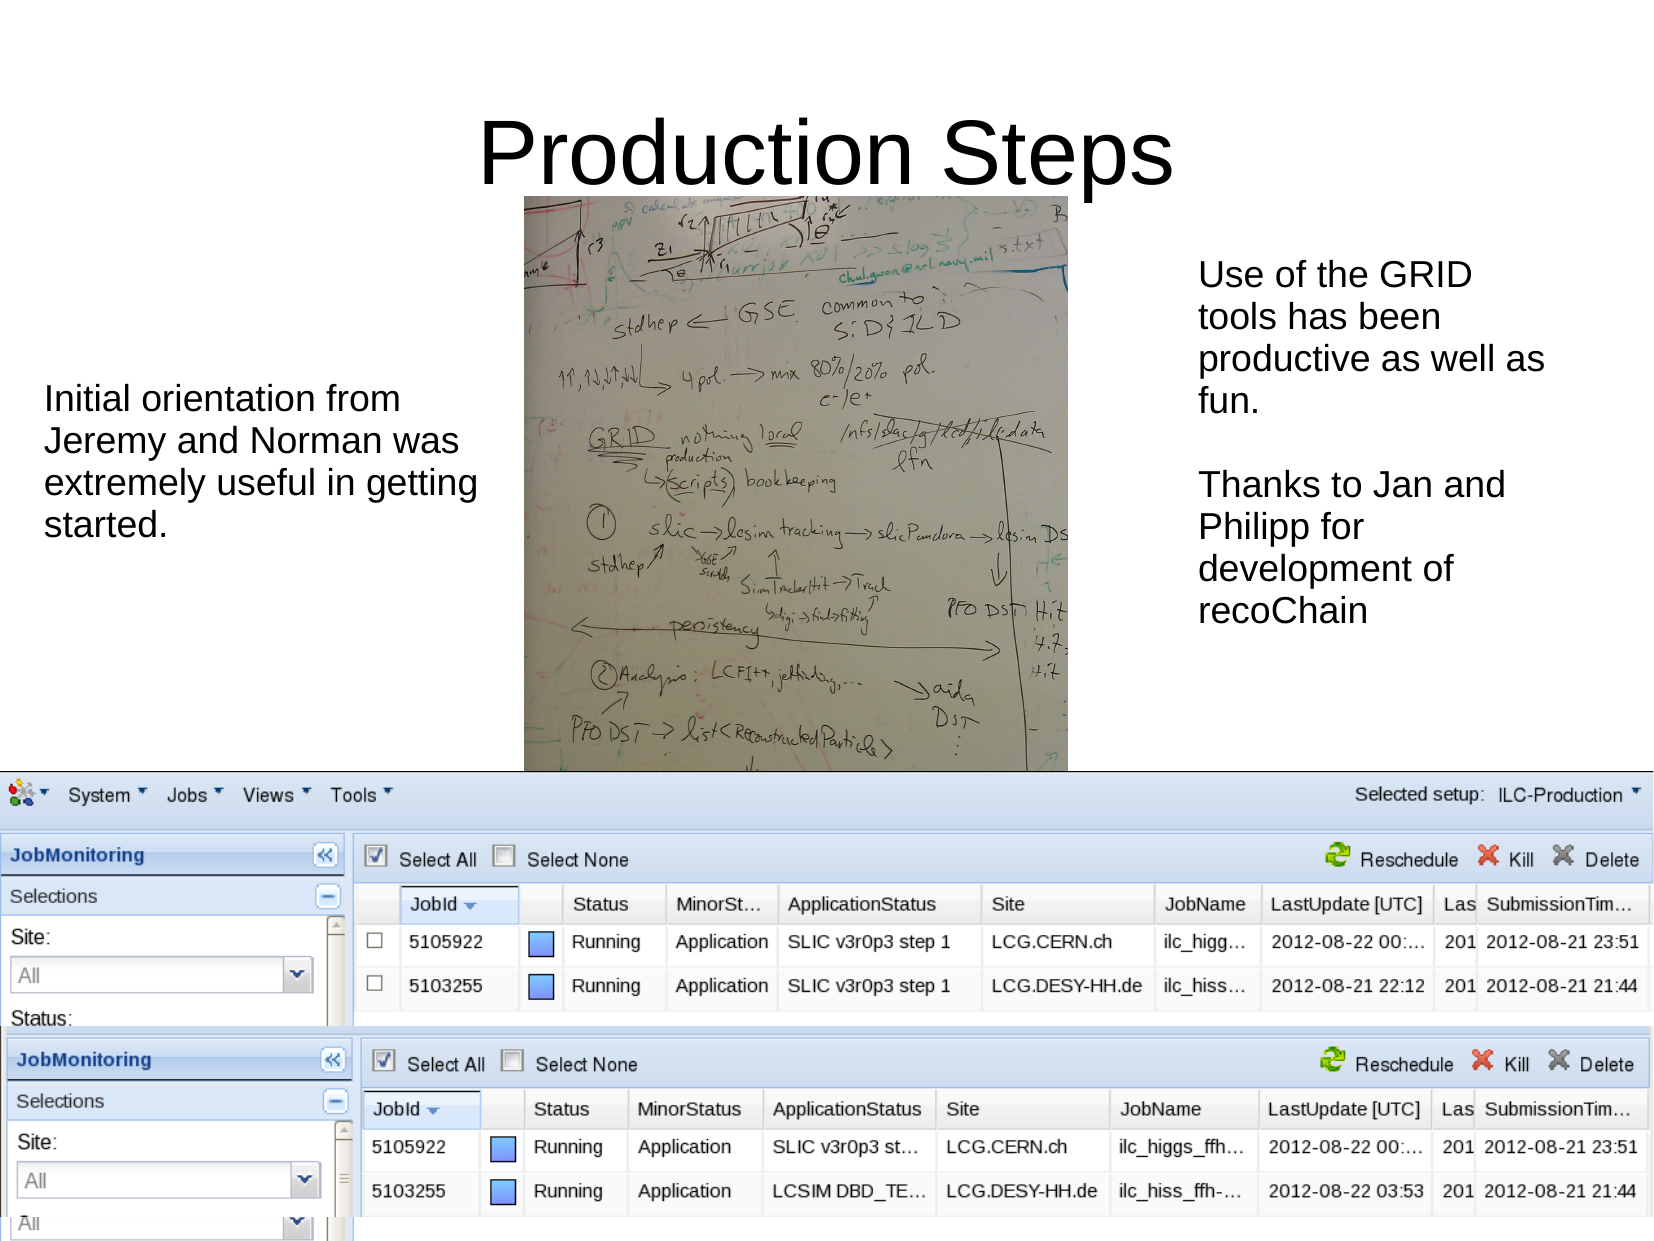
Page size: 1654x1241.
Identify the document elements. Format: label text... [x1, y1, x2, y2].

picture [0, 196, 1654, 1241]
title Production Steps [82, 56, 1571, 250]
text_box Initial orientation from Jeremy and Norman was extremely useful in getting started. [28, 370, 501, 554]
text_box Use of the GRID tools has been productive as well as fun. Thanks to Jan and Philipp for development of recoChain [1183, 245, 1569, 681]
